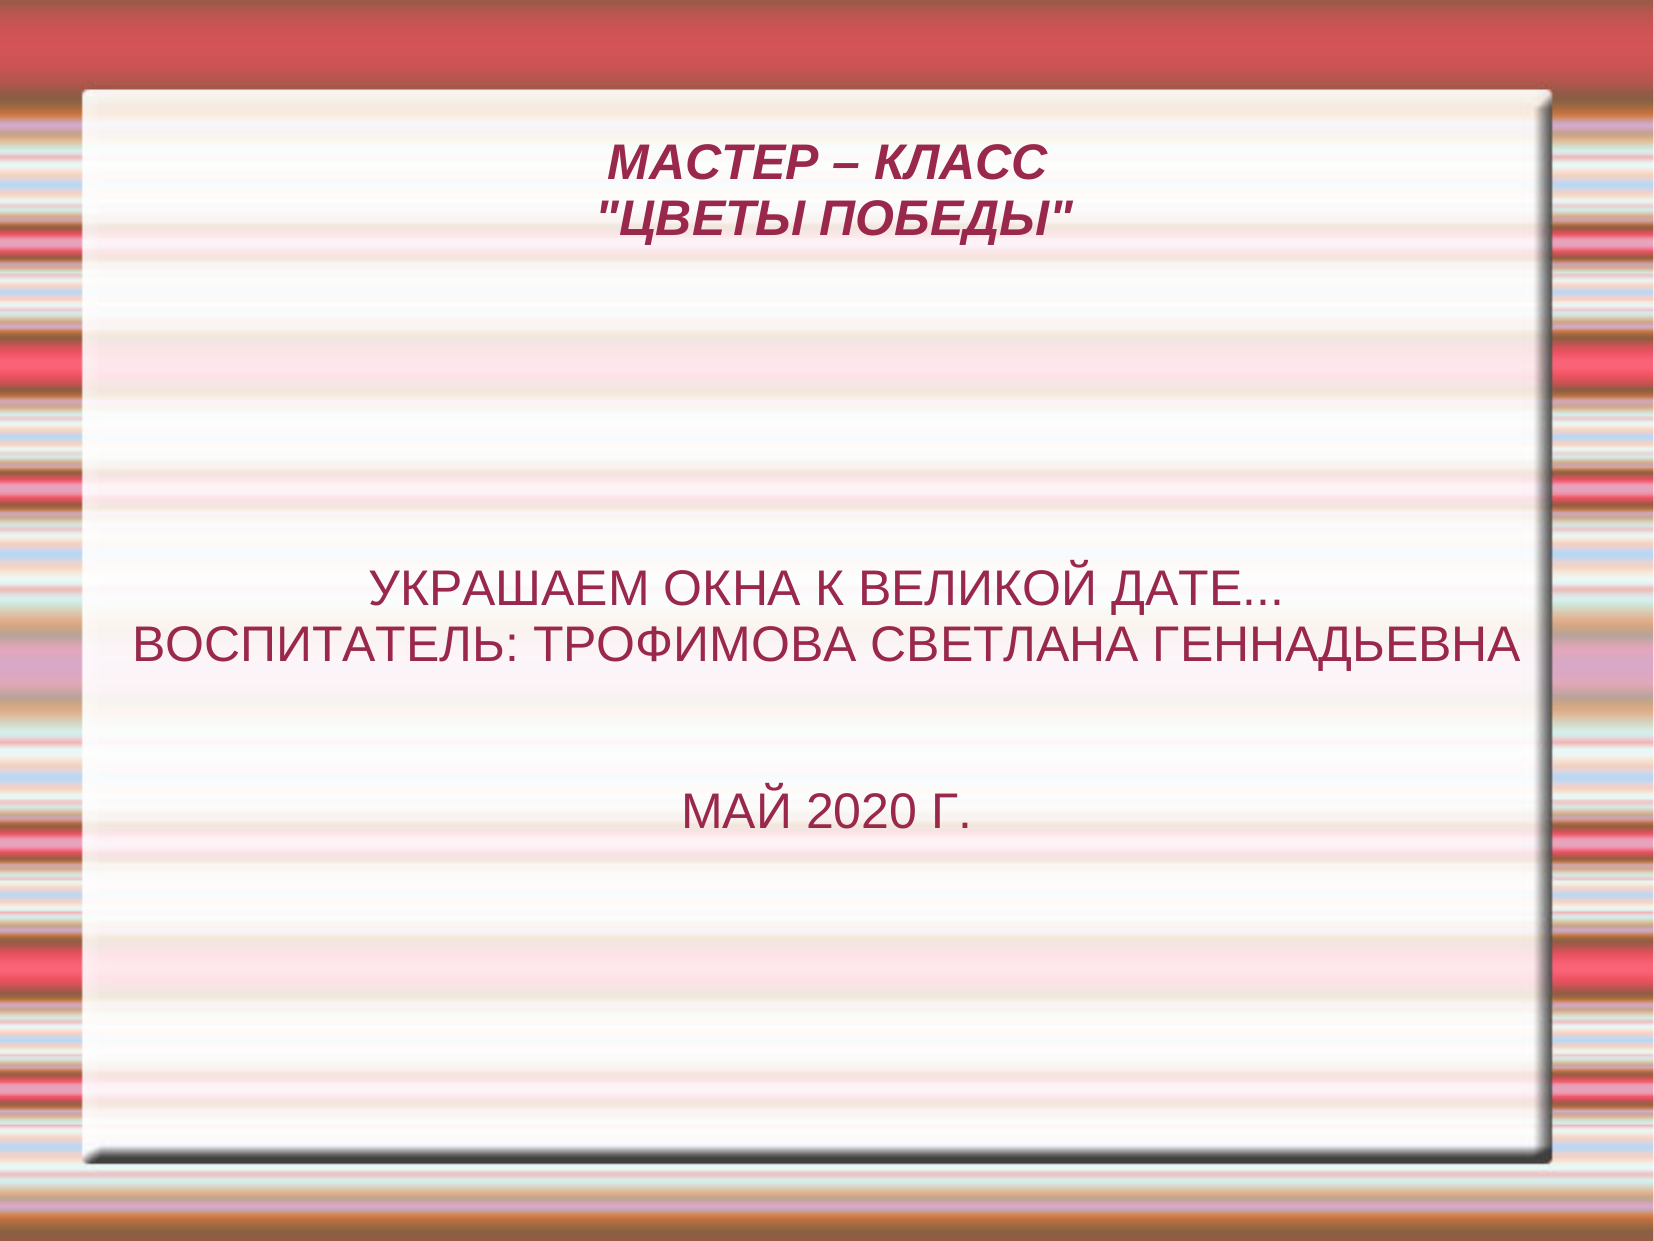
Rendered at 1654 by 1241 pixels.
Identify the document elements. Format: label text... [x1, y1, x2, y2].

subtitle УКРАШАЕМ ОКНА К ВЕЛИКОЙ ДАТЕ... ВОСПИТАТЕЛЬ: ТРОФИМОВА СВЕТЛАНА ГЕННАДЬЕВНА МАЙ 2020 Г. [82, 290, 1571, 1109]
picture [0, 0, 1654, 1241]
title МАСТЕР – КЛАСС "ЦВЕТЫ ПОБЕДЫ" [121, 114, 1534, 290]
